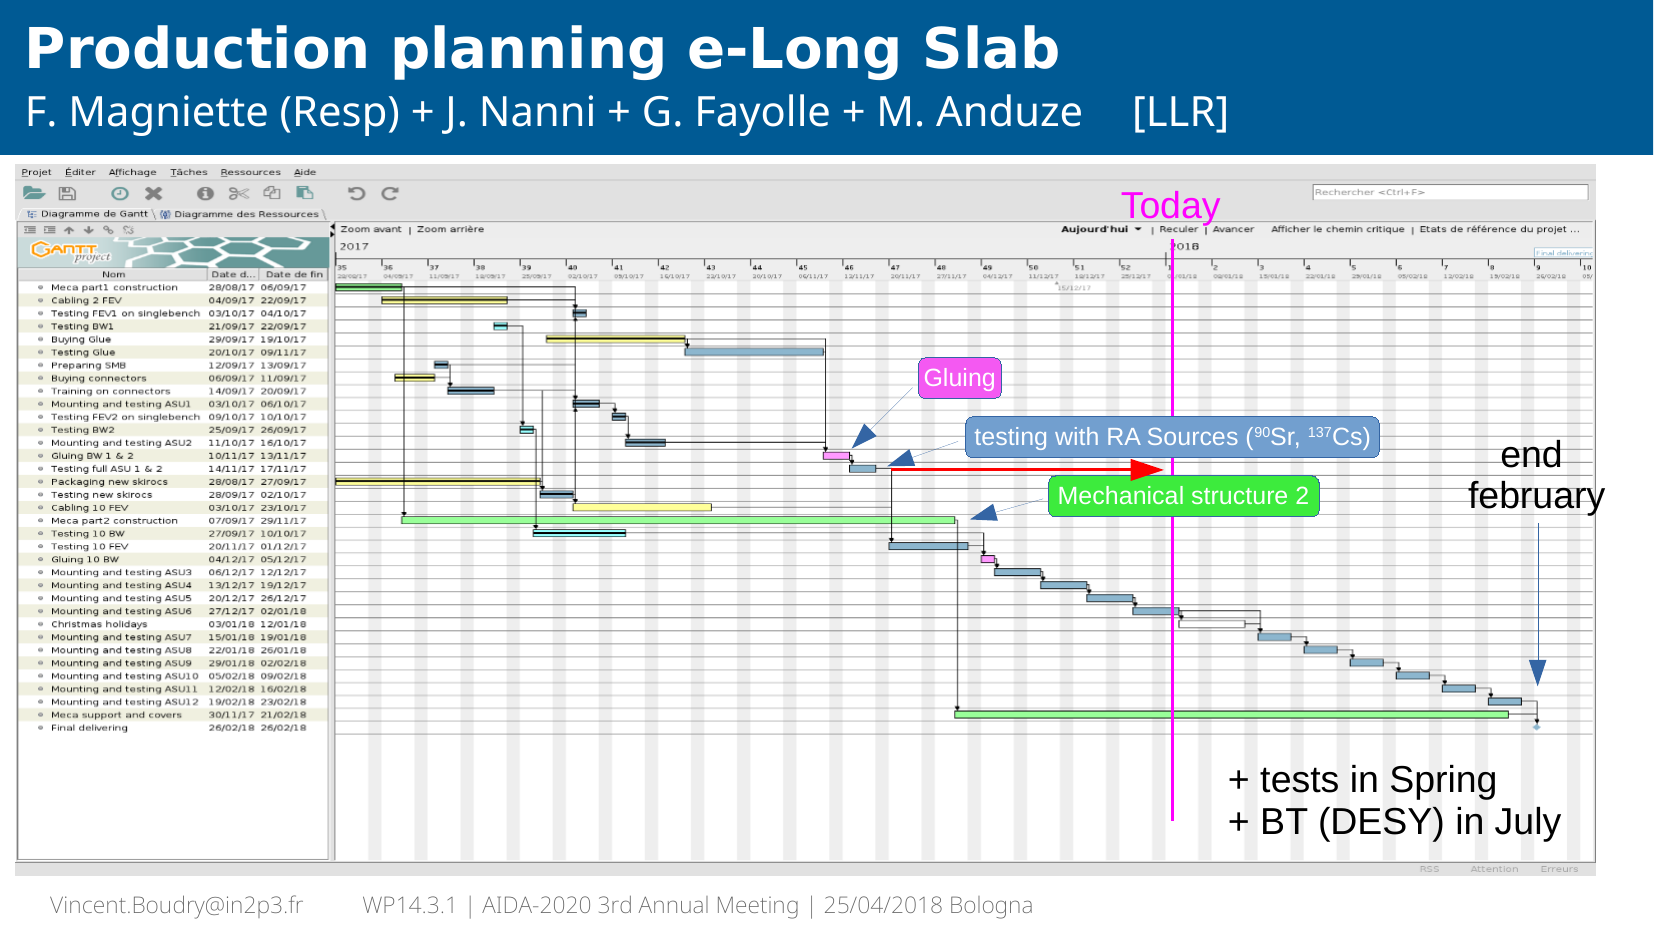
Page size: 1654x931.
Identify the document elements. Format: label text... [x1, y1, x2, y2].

text_box testing with RA Sources (90Sr, 137Cs) [965, 416, 1380, 458]
title Production planning e-Long Slab F. Magniette (Resp) + J. Nanni + G. Fayolle + M. Anduze [LLR] [24, 11, 1635, 144]
text_box Today [1106, 176, 1236, 234]
text_box Gluing [918, 357, 1002, 399]
text_box + tests in Spring + BT (DESY) in July [1213, 750, 1592, 850]
text_box Mechanical structure 2 [1048, 475, 1320, 517]
text_box end february [1453, 425, 1621, 525]
picture [15, 164, 1596, 876]
